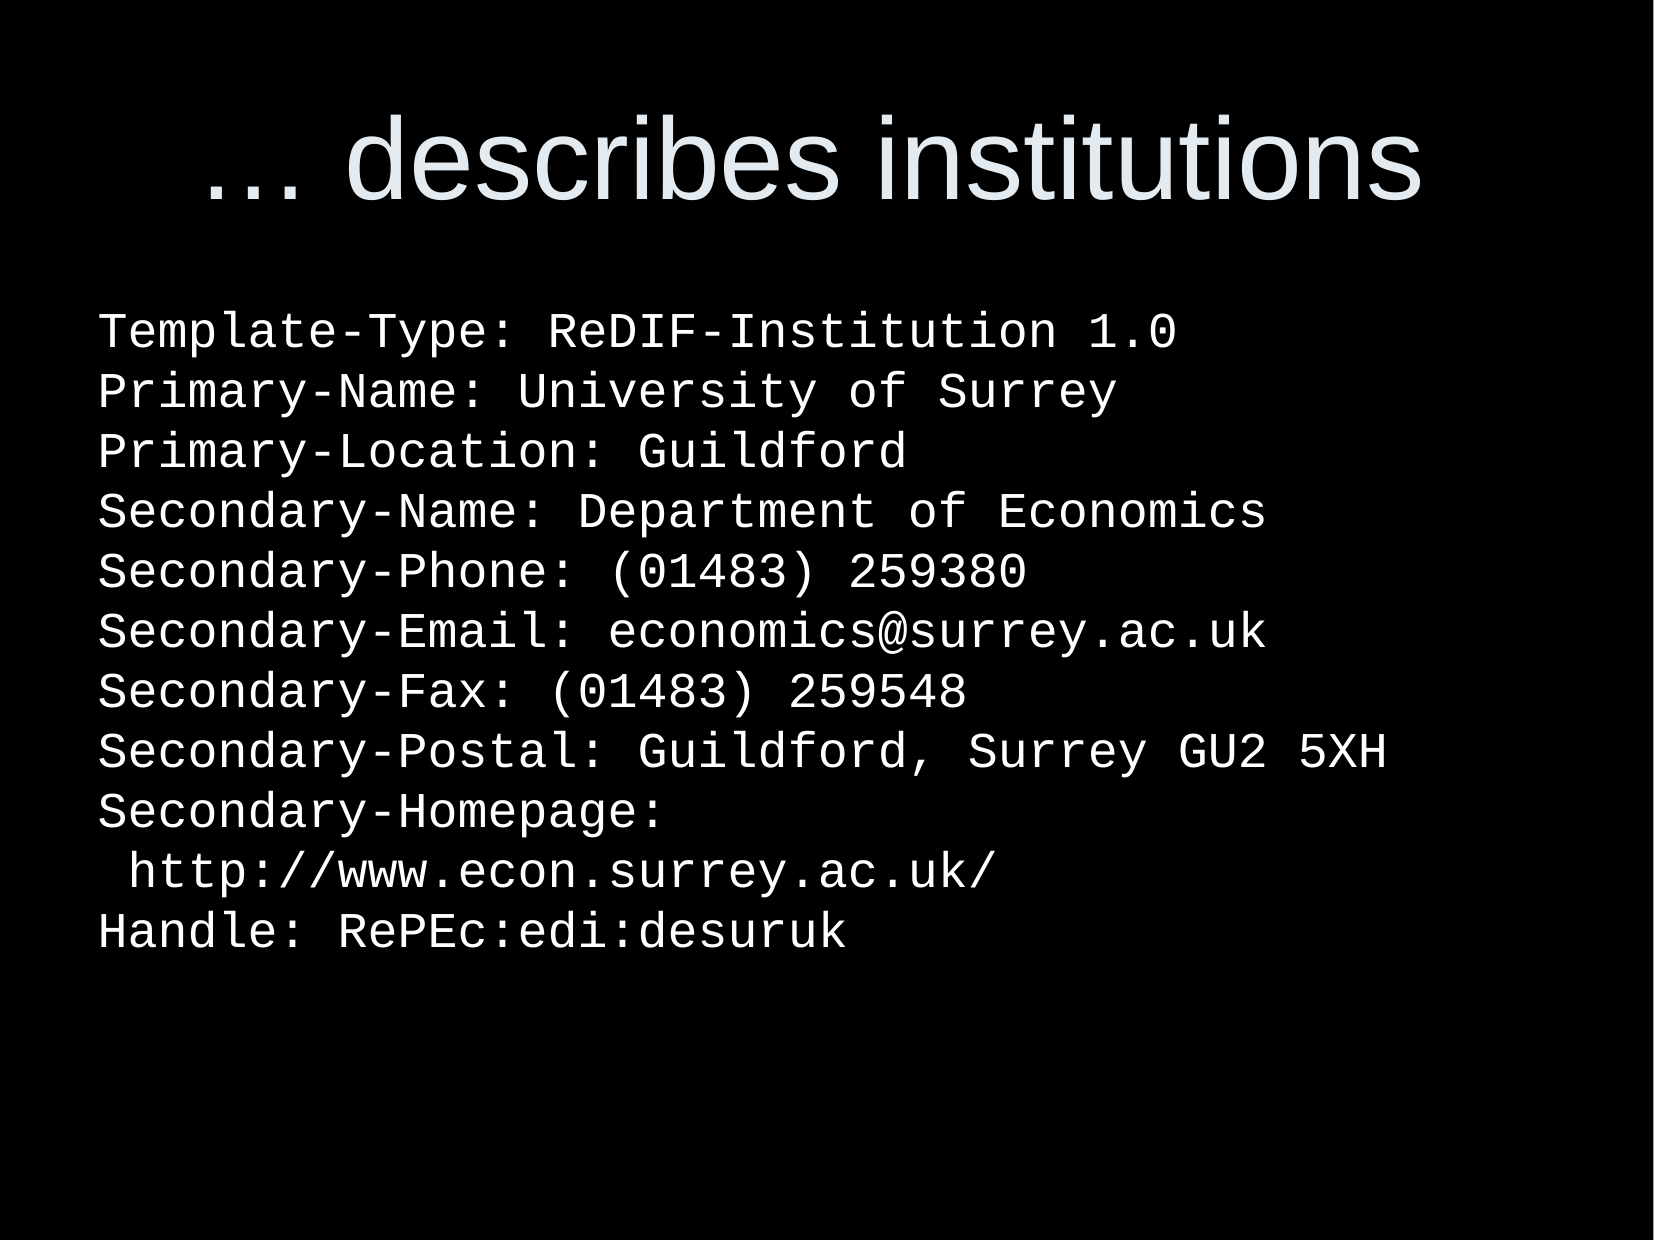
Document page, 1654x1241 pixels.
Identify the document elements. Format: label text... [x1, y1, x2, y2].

title … describes institutions [82, 49, 1571, 257]
list Template-Type: ReDIF-Institution 1.0 Primary-Name: University of Surrey Primary-Location: Guildford Secondary-Name: Department of Economics Secondary-Phone: (01483) 259380 Secondary-Email: economics@surrey.ac.uk Secondary-Fax: (01483) 259548 Secondary-Postal: Guildford, Surrey GU2 5XH Secondary-Homepage: http://www.econ.surrey.ac.uk/ Handle: RePEc:edi:desuruk [82, 289, 1571, 1108]
